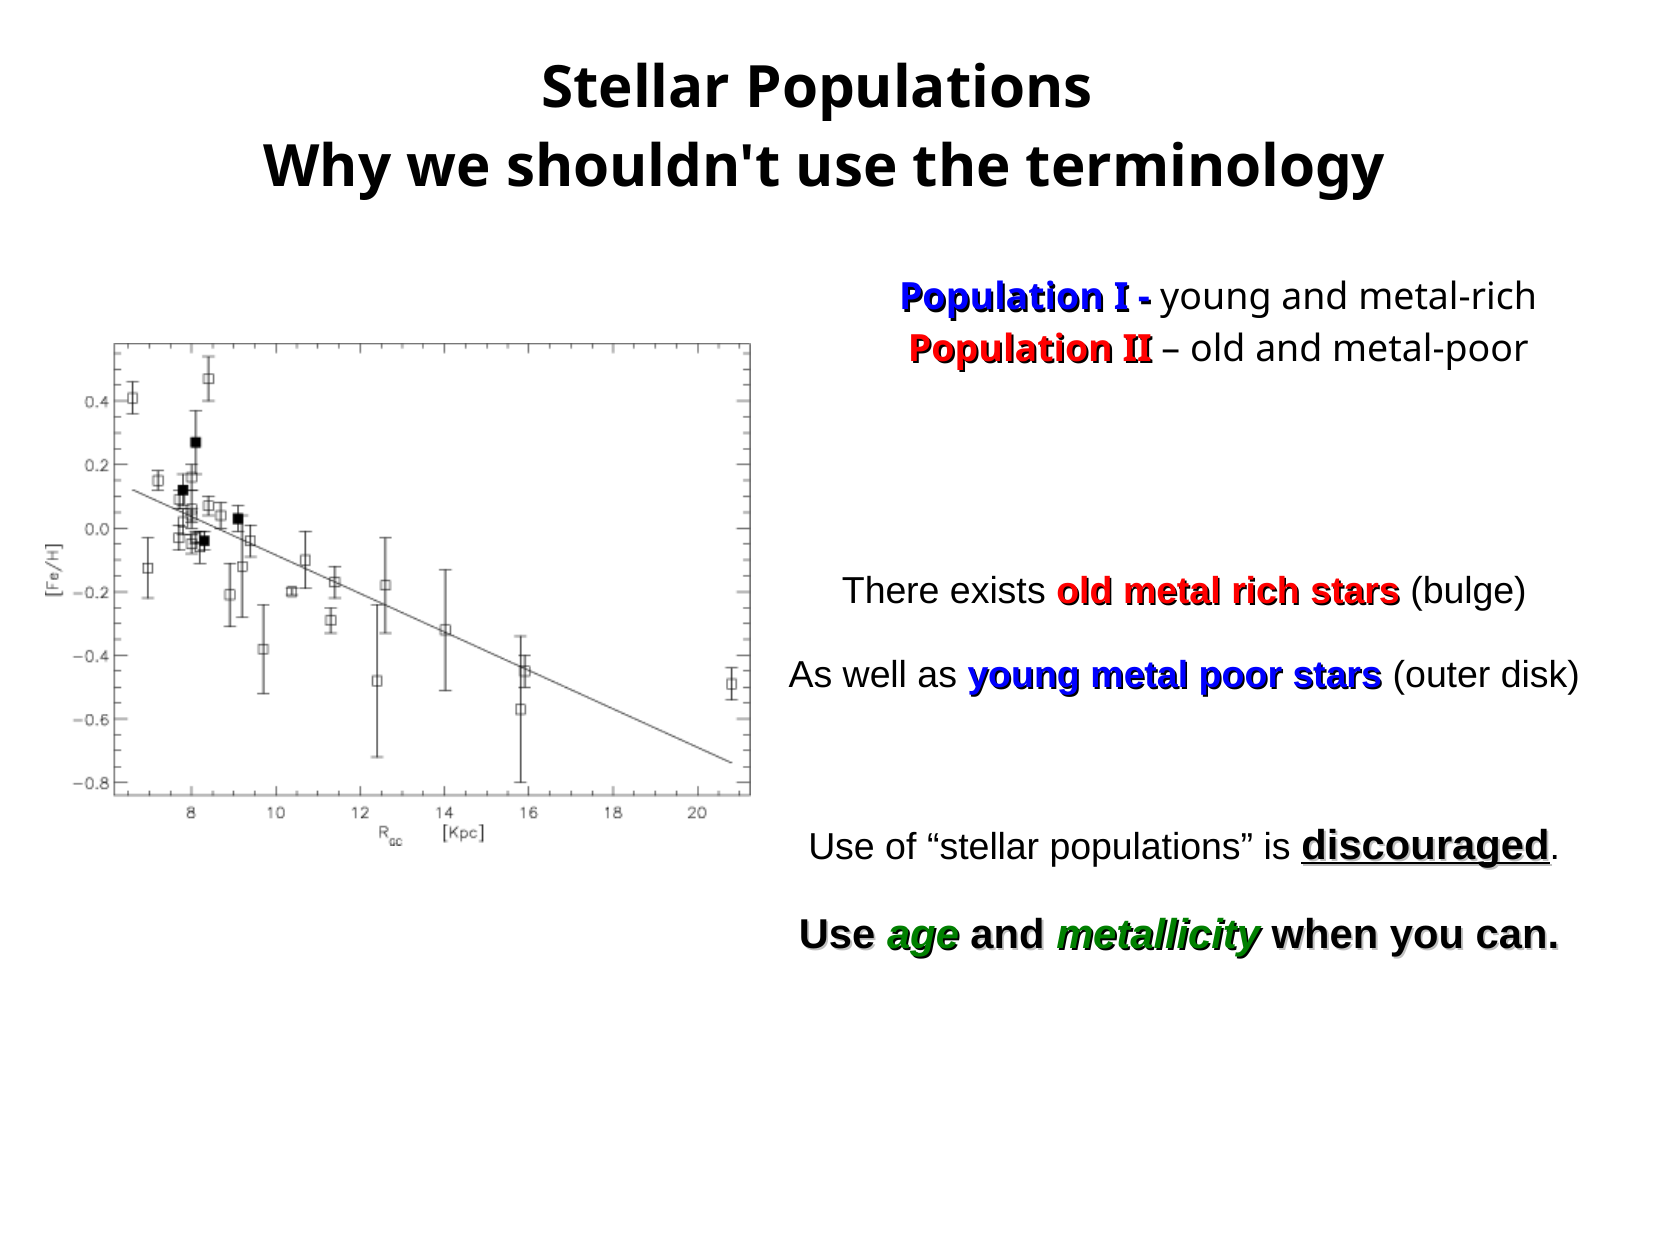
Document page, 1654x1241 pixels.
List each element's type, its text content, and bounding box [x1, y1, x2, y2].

picture [45, 343, 751, 847]
text_box There exists old metal rich stars (bulge) As well as young metal poor stars (outer disk) Use of “stellar populations” is discouraged. Use age and metallicity when you can. [715, 562, 1653, 965]
text_box Population I - young and metal-rich Population II – old and metal-poor [824, 262, 1612, 756]
text_box Stellar Populations Why we shouldn't use the terminology [37, 37, 1612, 216]
